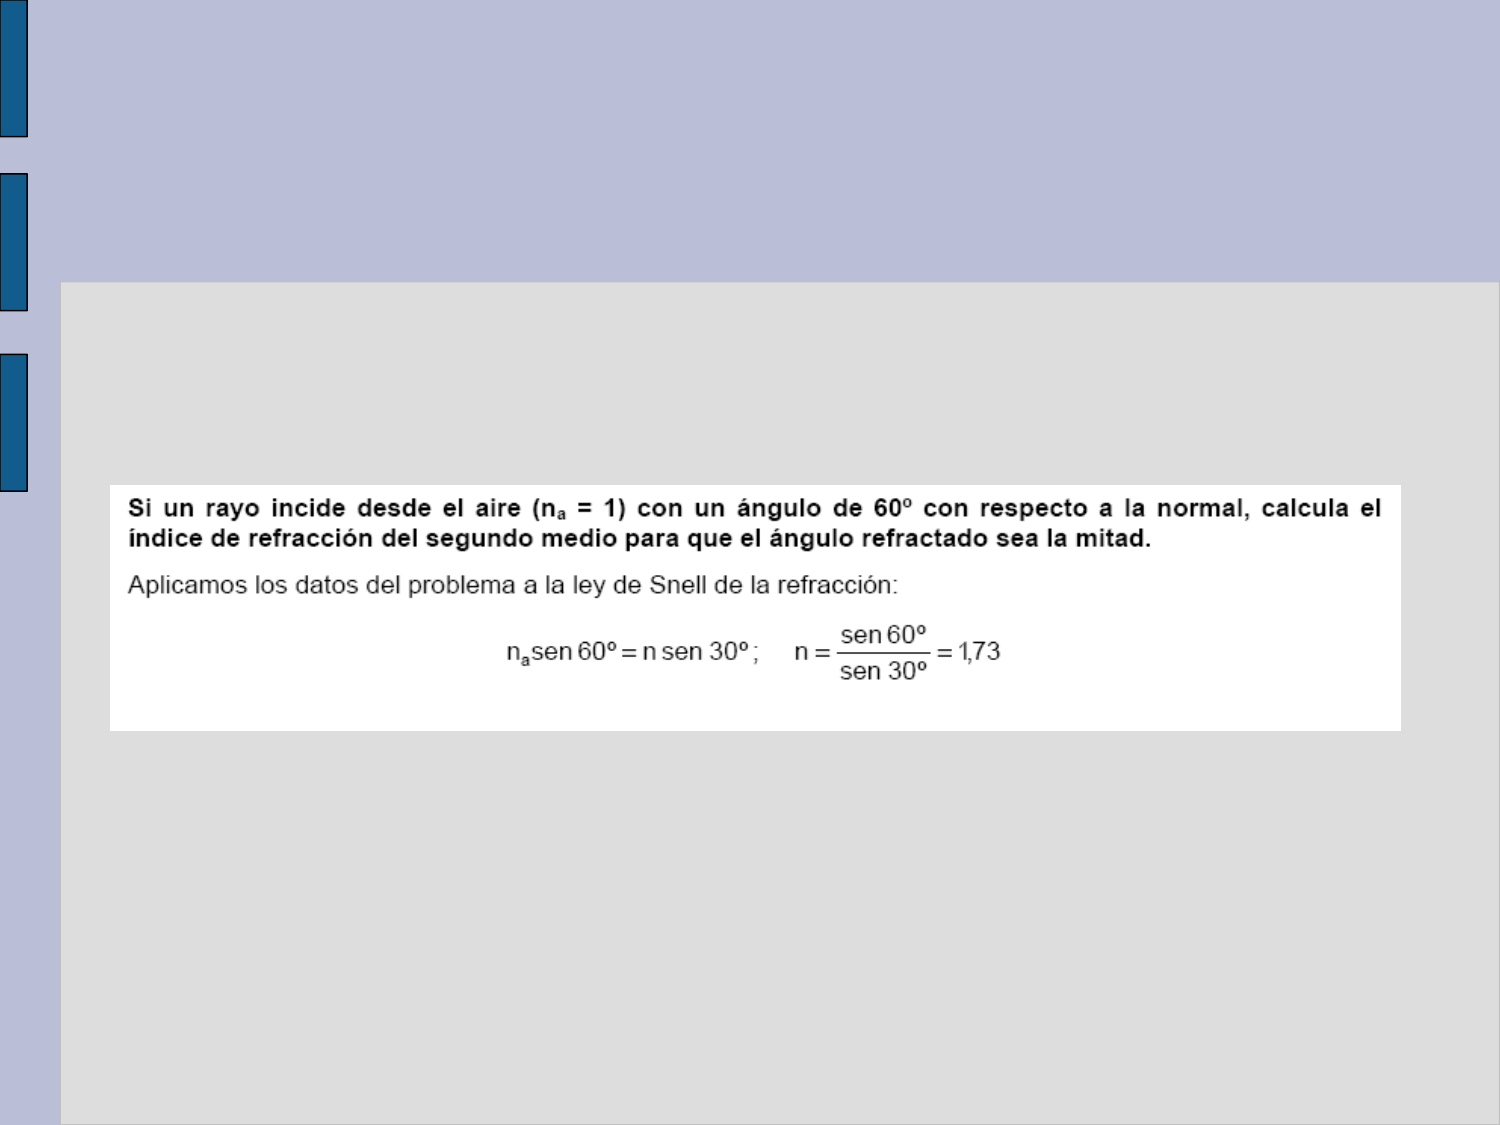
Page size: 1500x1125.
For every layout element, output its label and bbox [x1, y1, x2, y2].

picture [110, 485, 1401, 731]
